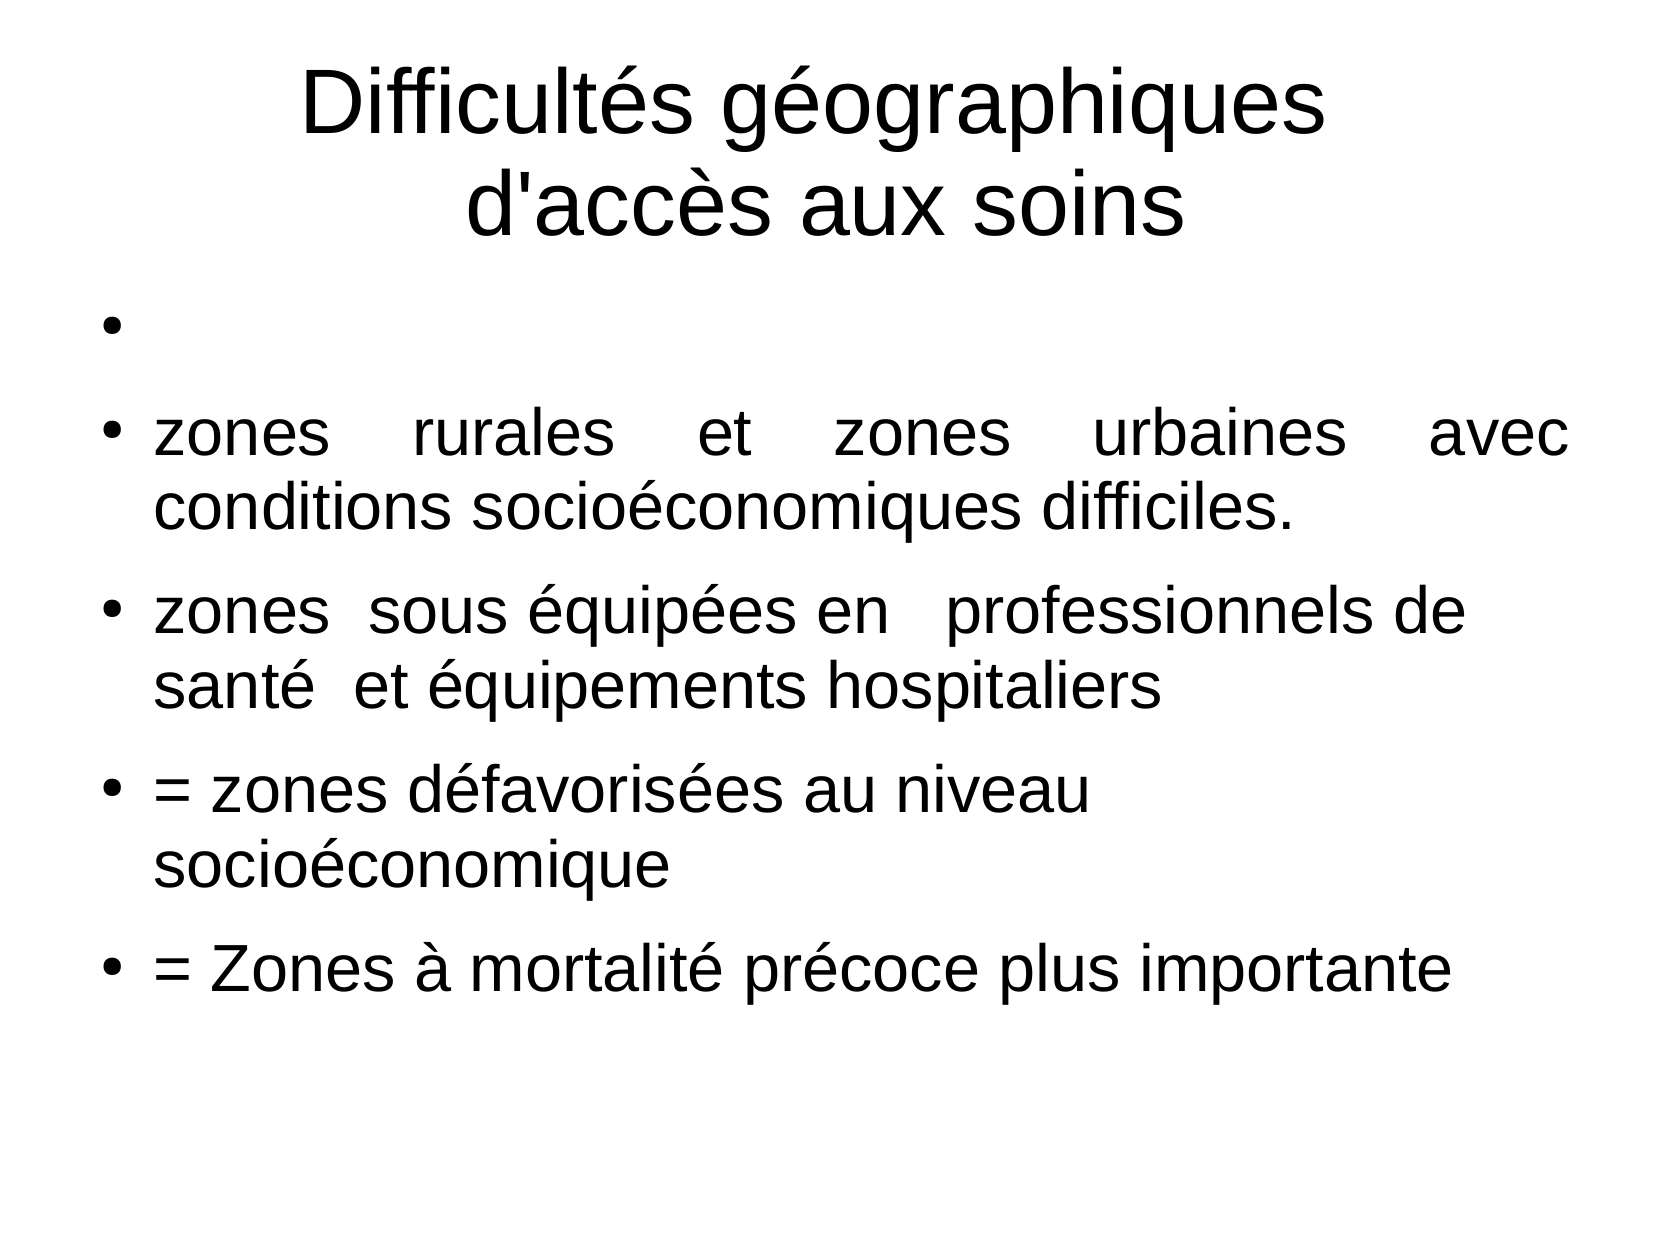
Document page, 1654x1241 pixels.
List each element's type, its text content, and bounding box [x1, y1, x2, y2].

title Difficultés géographiques d'accès aux soins [82, 49, 1571, 257]
list zones rurales et zones urbaines avec conditions socioéconomiques difficiles. zones sous équipées en professionnels de santé et équipements hospitaliers = zones défavorisées au niveau socioéconomique = Zones à mortalité précoce plus importante [82, 290, 1571, 1109]
